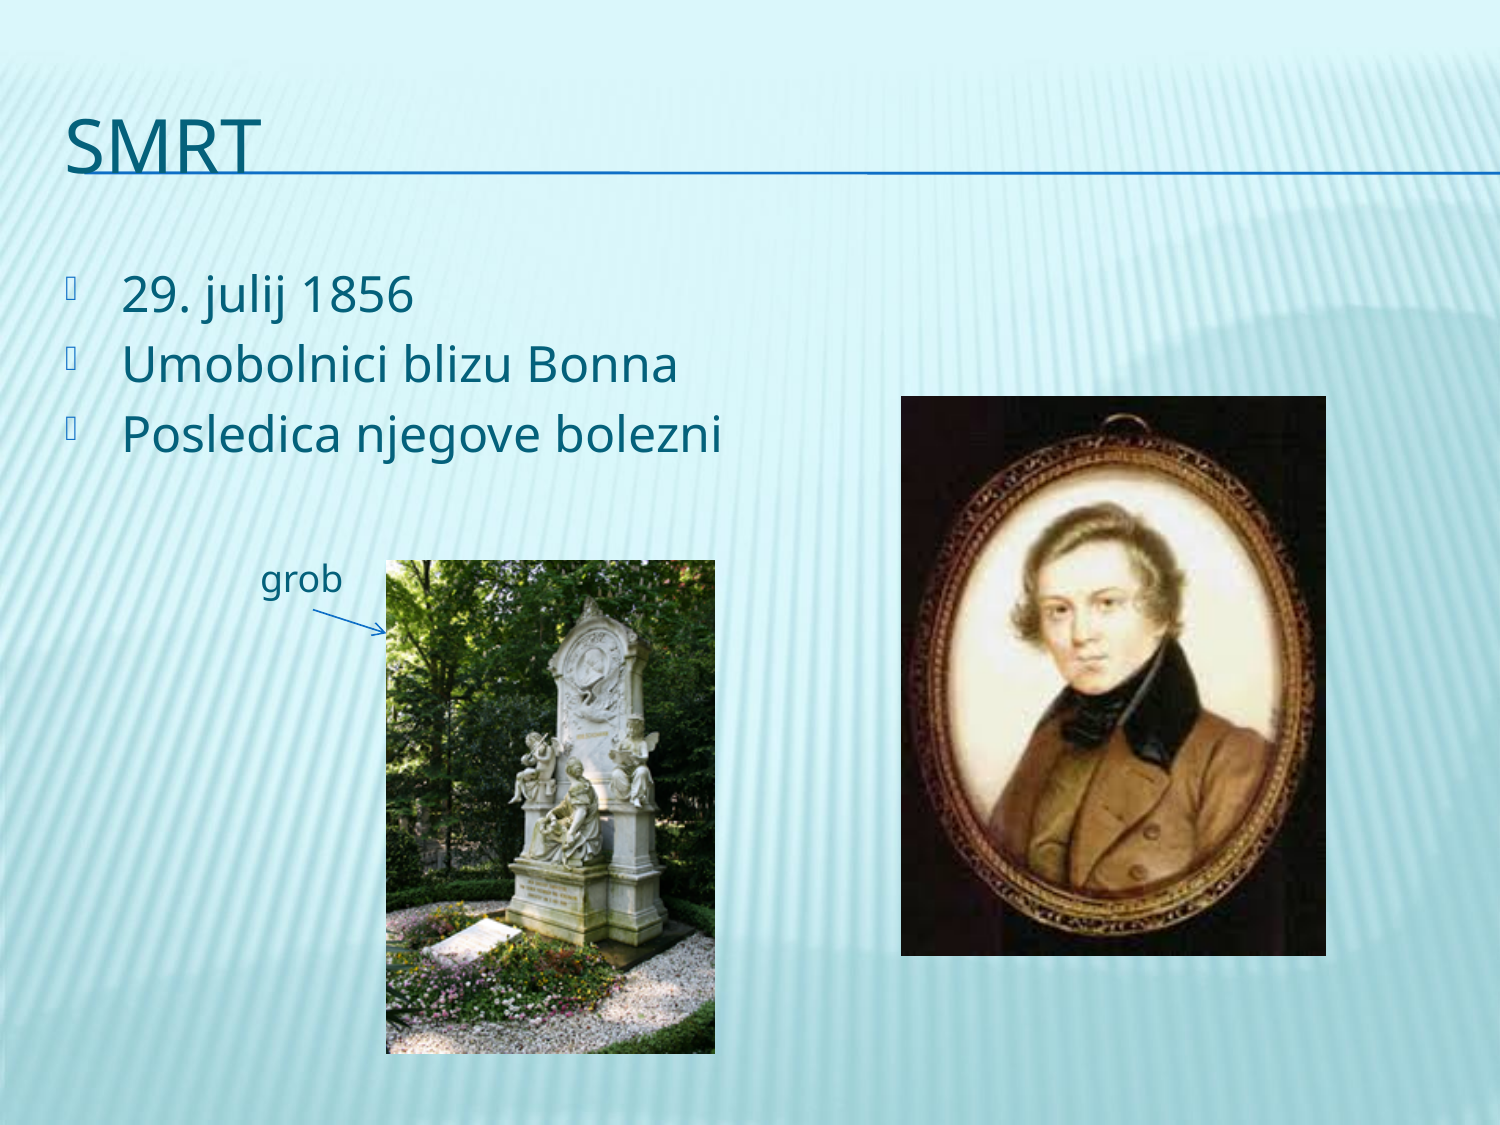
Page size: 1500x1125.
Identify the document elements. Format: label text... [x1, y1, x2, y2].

list 29. julij 1856 Umobolnici blizu Bonna Posledica njegove bolezni grob [50, 254, 1475, 998]
picture [0, 0, 1500, 1125]
title SMRT [50, 75, 1475, 213]
